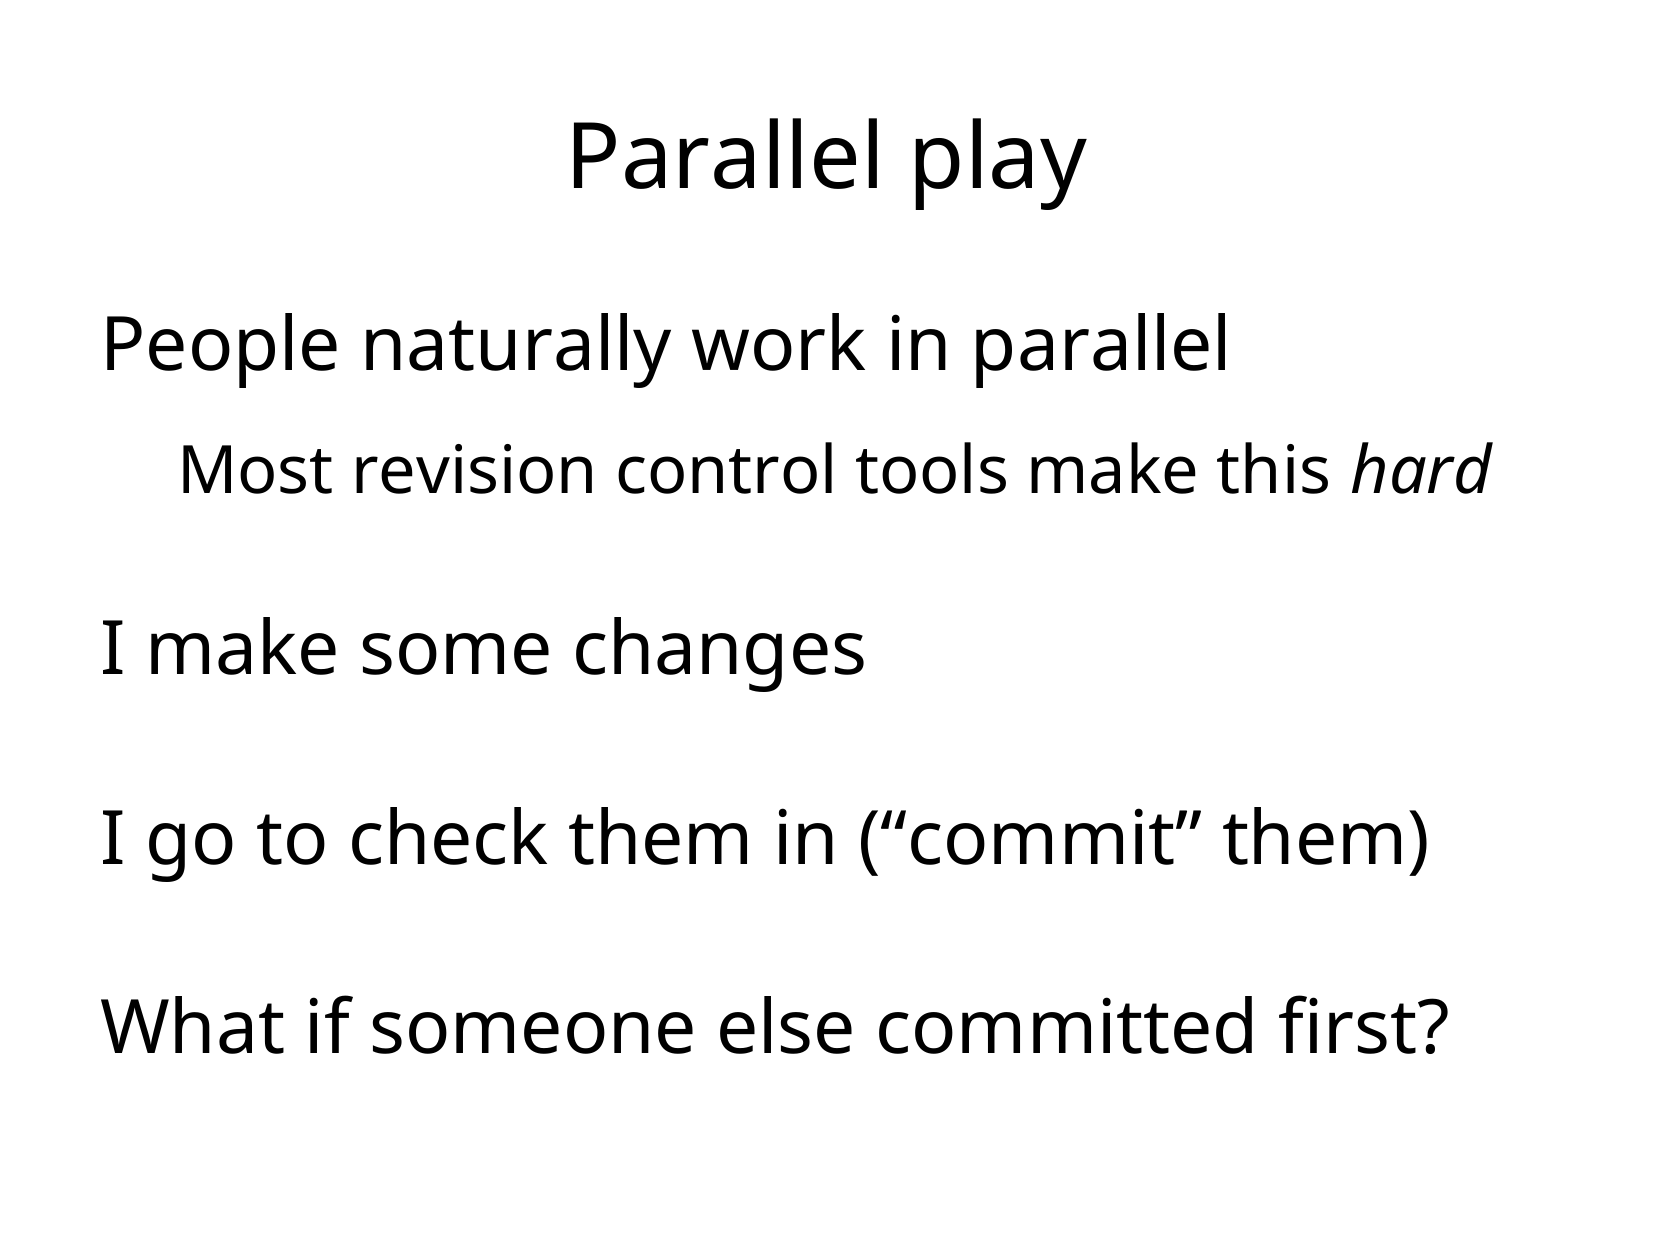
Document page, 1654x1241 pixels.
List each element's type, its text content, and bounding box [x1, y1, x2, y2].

title Parallel play [82, 49, 1571, 257]
list People naturally work in parallel Most revision control tools make this hard I make some changes I go to check them in (“commit” them) What if someone else committed first? [82, 290, 1571, 1109]
